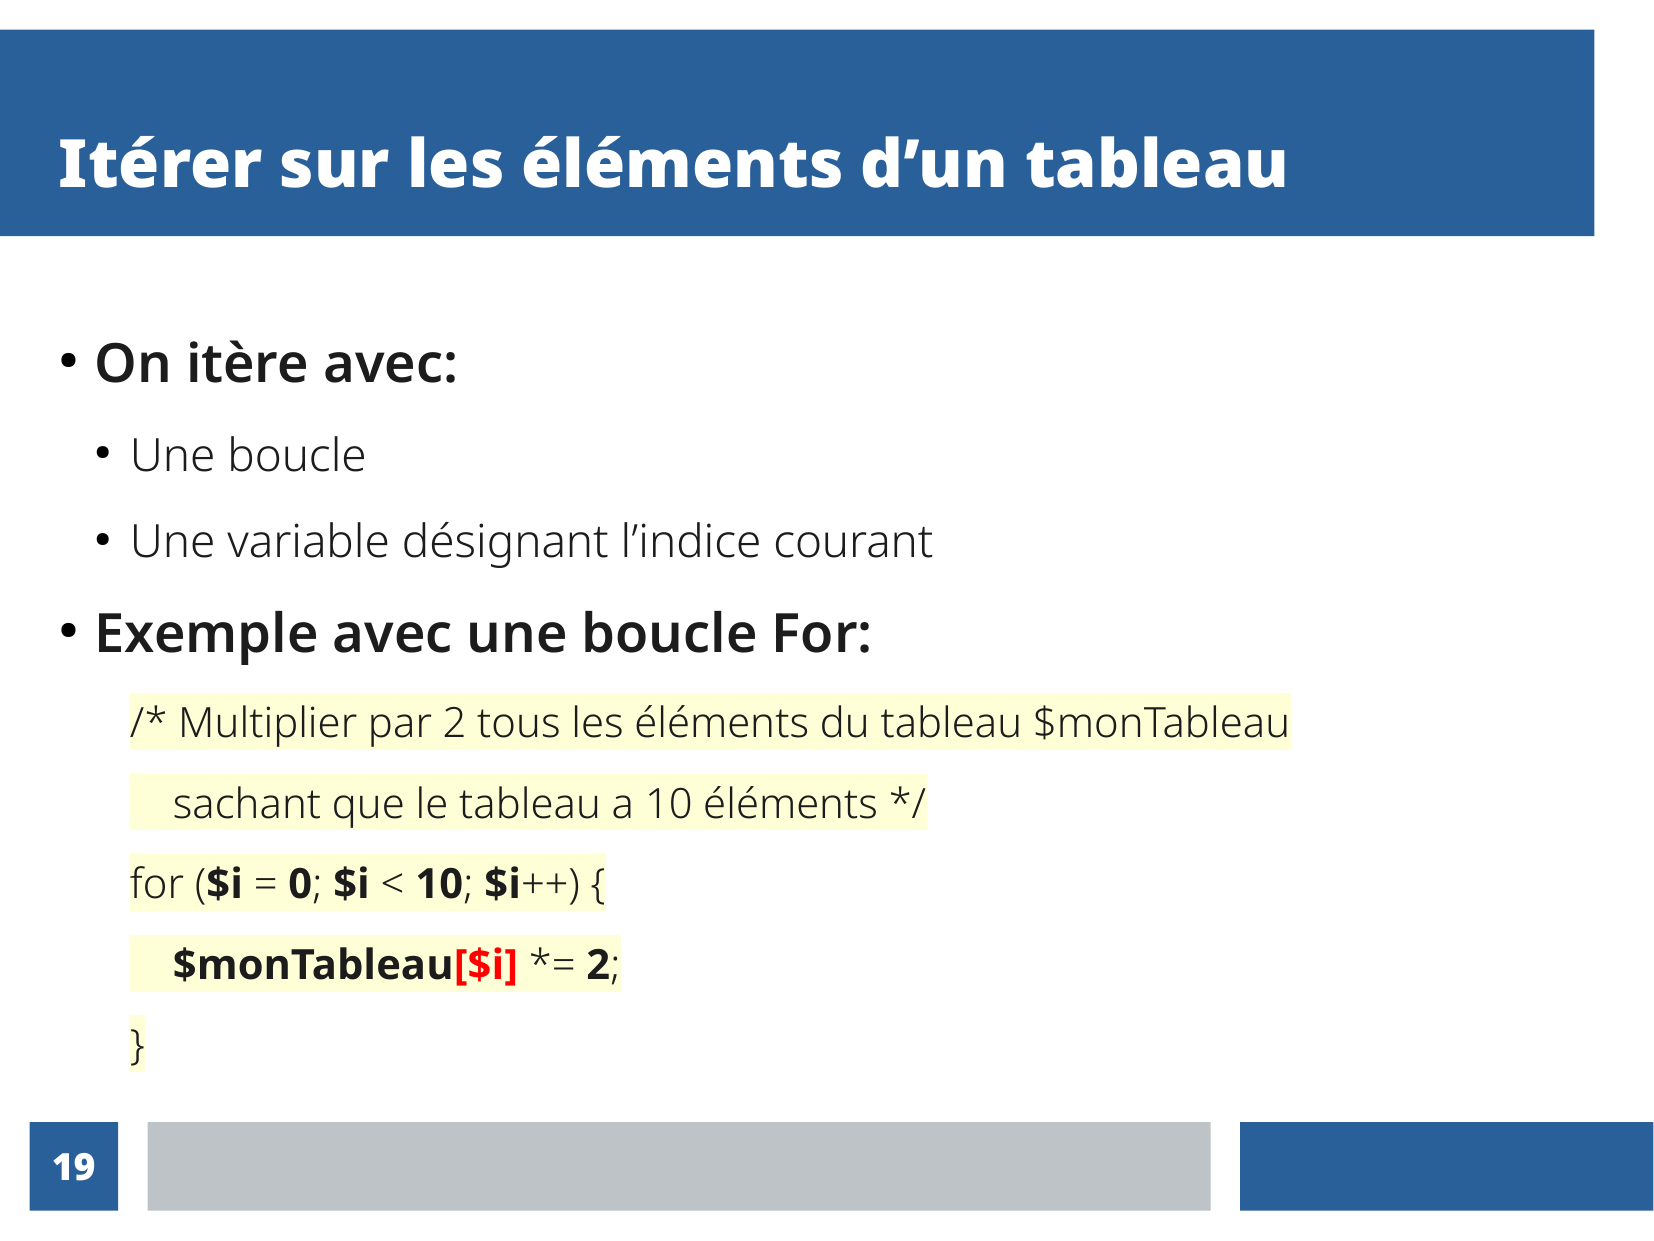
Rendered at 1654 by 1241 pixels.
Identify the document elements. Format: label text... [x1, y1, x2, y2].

title Itérer sur les éléments d’un tableau [59, 59, 1595, 207]
list On itère avec: Une boucle Une variable désignant l’indice courant Exemple avec une boucle For: /* Multiplier par 2 tous les éléments du tableau $monTableau sachant que le tableau a 10 éléments */ for ($i = 0; $i < 10; $i++) { $monTableau[$i] *= 2; } [59, 324, 1565, 1093]
